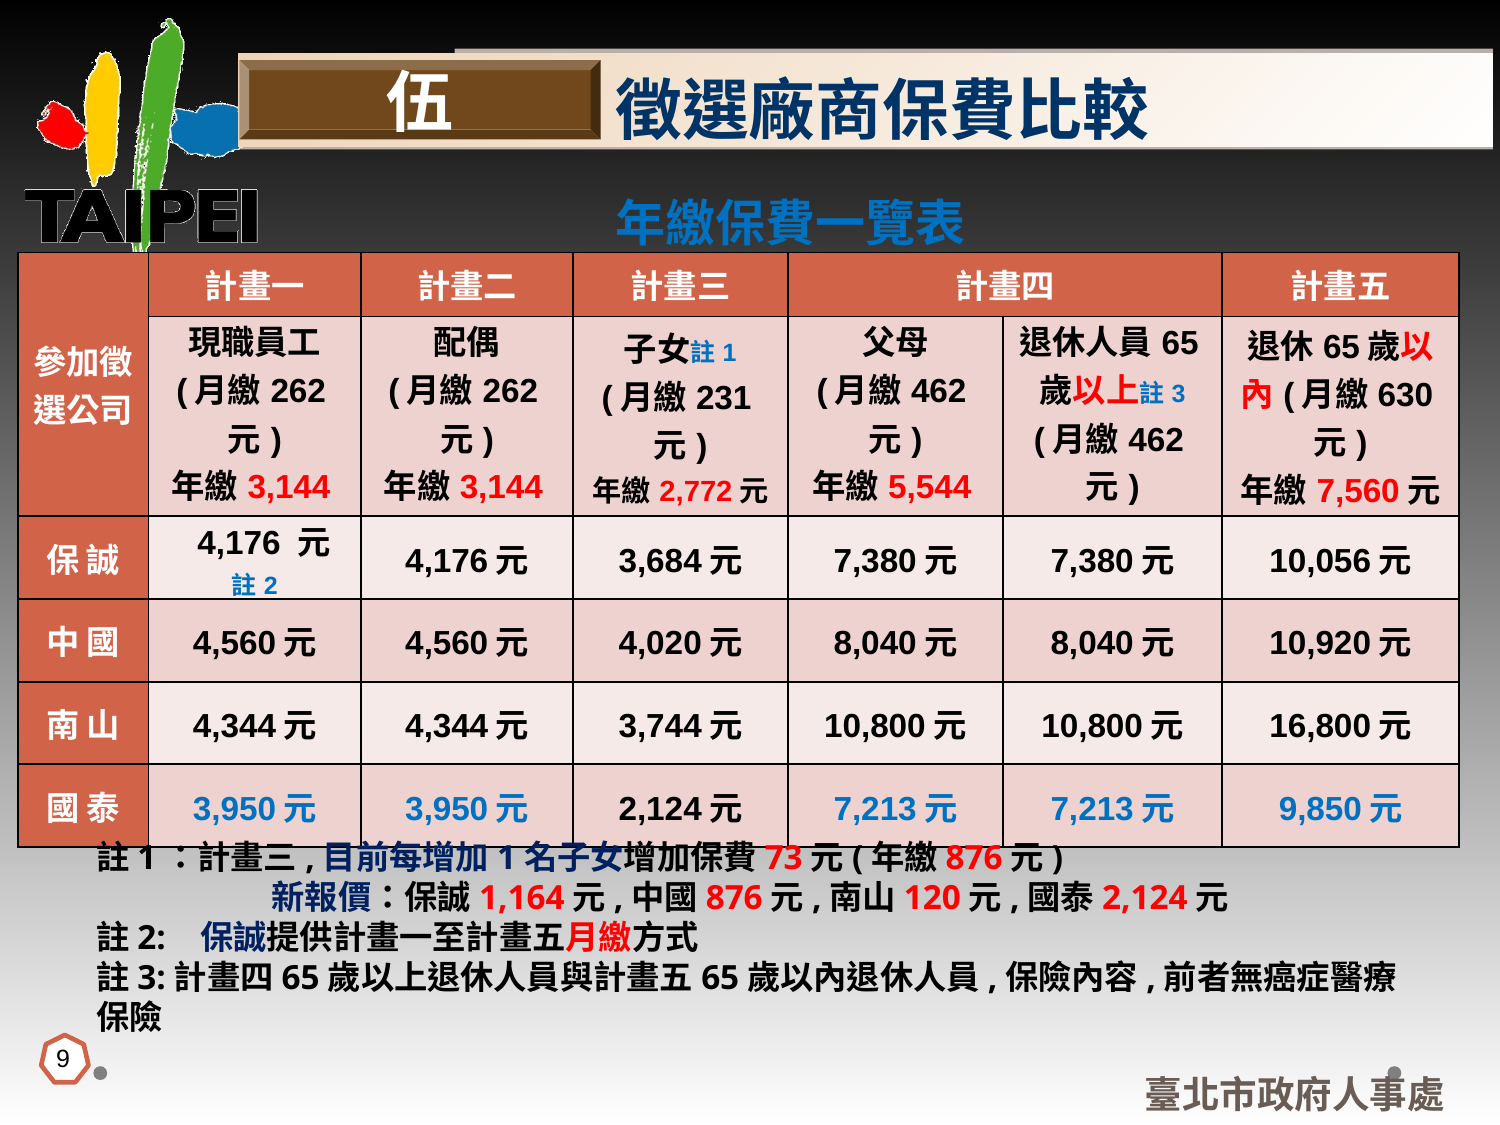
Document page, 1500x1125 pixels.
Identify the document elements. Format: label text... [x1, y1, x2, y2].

table_cell 保 誠 [19, 517, 148, 598]
text_box 9 [41, 1035, 77, 1080]
table_cell 4,344元 [149, 683, 360, 763]
table_cell 10,800元 [1004, 683, 1221, 763]
table_cell 2,124元 [574, 765, 787, 828]
table_cell 4,176元 [362, 517, 572, 598]
text_box 註1：計畫三,目前每增加1名子女增加保費73元(年繳876元) 新報價：保誠1,164元,中國876元,南山120元,國泰2,124元 註2: 保誠提供計畫一至計畫五月繳方式 註3:計畫四65歲以上退休人員與計畫五65歲以內退休人員,保險內容,前者無癌症醫療保險 [81, 828, 1424, 1044]
picture [0, 7, 316, 275]
table_cell 父母 (月繳462元) 年繳5,544元 [789, 317, 1002, 515]
table_cell 10,056元 [1223, 517, 1458, 598]
table_header 計畫一 [149, 253, 360, 316]
table_cell 退休人員65歲以上註3 (月繳462元) 年繳5,544元 [1004, 317, 1221, 515]
text_box [52, 1040, 89, 1083]
table_cell 3,950元 [362, 765, 572, 828]
table_cell 國 泰 [19, 765, 148, 846]
table_cell 7,380元 [1004, 517, 1221, 598]
table_header 計畫二 [362, 253, 572, 316]
table_cell 3,684元 [574, 517, 787, 598]
table_cell 4,344元 [362, 683, 572, 763]
table_cell 南 山 [19, 683, 148, 763]
table_cell 現職員工 (月繳262元) 年繳3,144元 [149, 317, 360, 515]
text_box 伍 [404, 71, 590, 129]
table_cell 4,560元 [149, 600, 360, 681]
text_box 伍 [250, 71, 401, 129]
table_header 計畫四 [789, 253, 1221, 316]
table_cell 3,950元 [149, 765, 360, 828]
table_cell 7,213元 [1004, 765, 1221, 828]
table_cell 8,040元 [1004, 600, 1221, 681]
table_cell 中 國 [19, 600, 148, 681]
table_cell 7,213元 [789, 765, 1002, 828]
table_cell 10,800元 [789, 683, 1002, 763]
text_box [1293, 53, 1493, 147]
table_cell 16,800元 [1223, 683, 1458, 763]
table_header 計畫五 [1223, 253, 1458, 316]
table_cell 4,176 元 註2 [149, 517, 360, 598]
text_box 徵選廠商保費比較 [600, 51, 1293, 165]
table_cell 退休65歲以內(月繳630元) 年繳7,560元 [1223, 317, 1458, 515]
table_cell 4,020元 [574, 600, 787, 681]
text_box 年繳保費一覽表 [600, 183, 1058, 260]
table_cell 4,560元 [362, 600, 572, 681]
table_header 參加徵選公司 [19, 253, 148, 515]
text_box 臺北市政府人事處 [1129, 1012, 1460, 1124]
table_cell 子女註1 (月繳231元) 年繳2,772元 [574, 317, 787, 515]
text_box [238, 53, 600, 147]
table_cell 7,380元 [789, 517, 1002, 598]
table_cell 3,744元 [574, 683, 787, 763]
table_cell 10,920元 [1223, 600, 1458, 681]
table_cell 8,040元 [789, 600, 1002, 681]
table_cell 9,850元 [1223, 765, 1458, 846]
table_cell 配偶 (月繳262元) 年繳3,144元 [362, 317, 572, 515]
table_header 計畫三 [574, 253, 787, 316]
text_box 伍 [424, 103, 437, 122]
